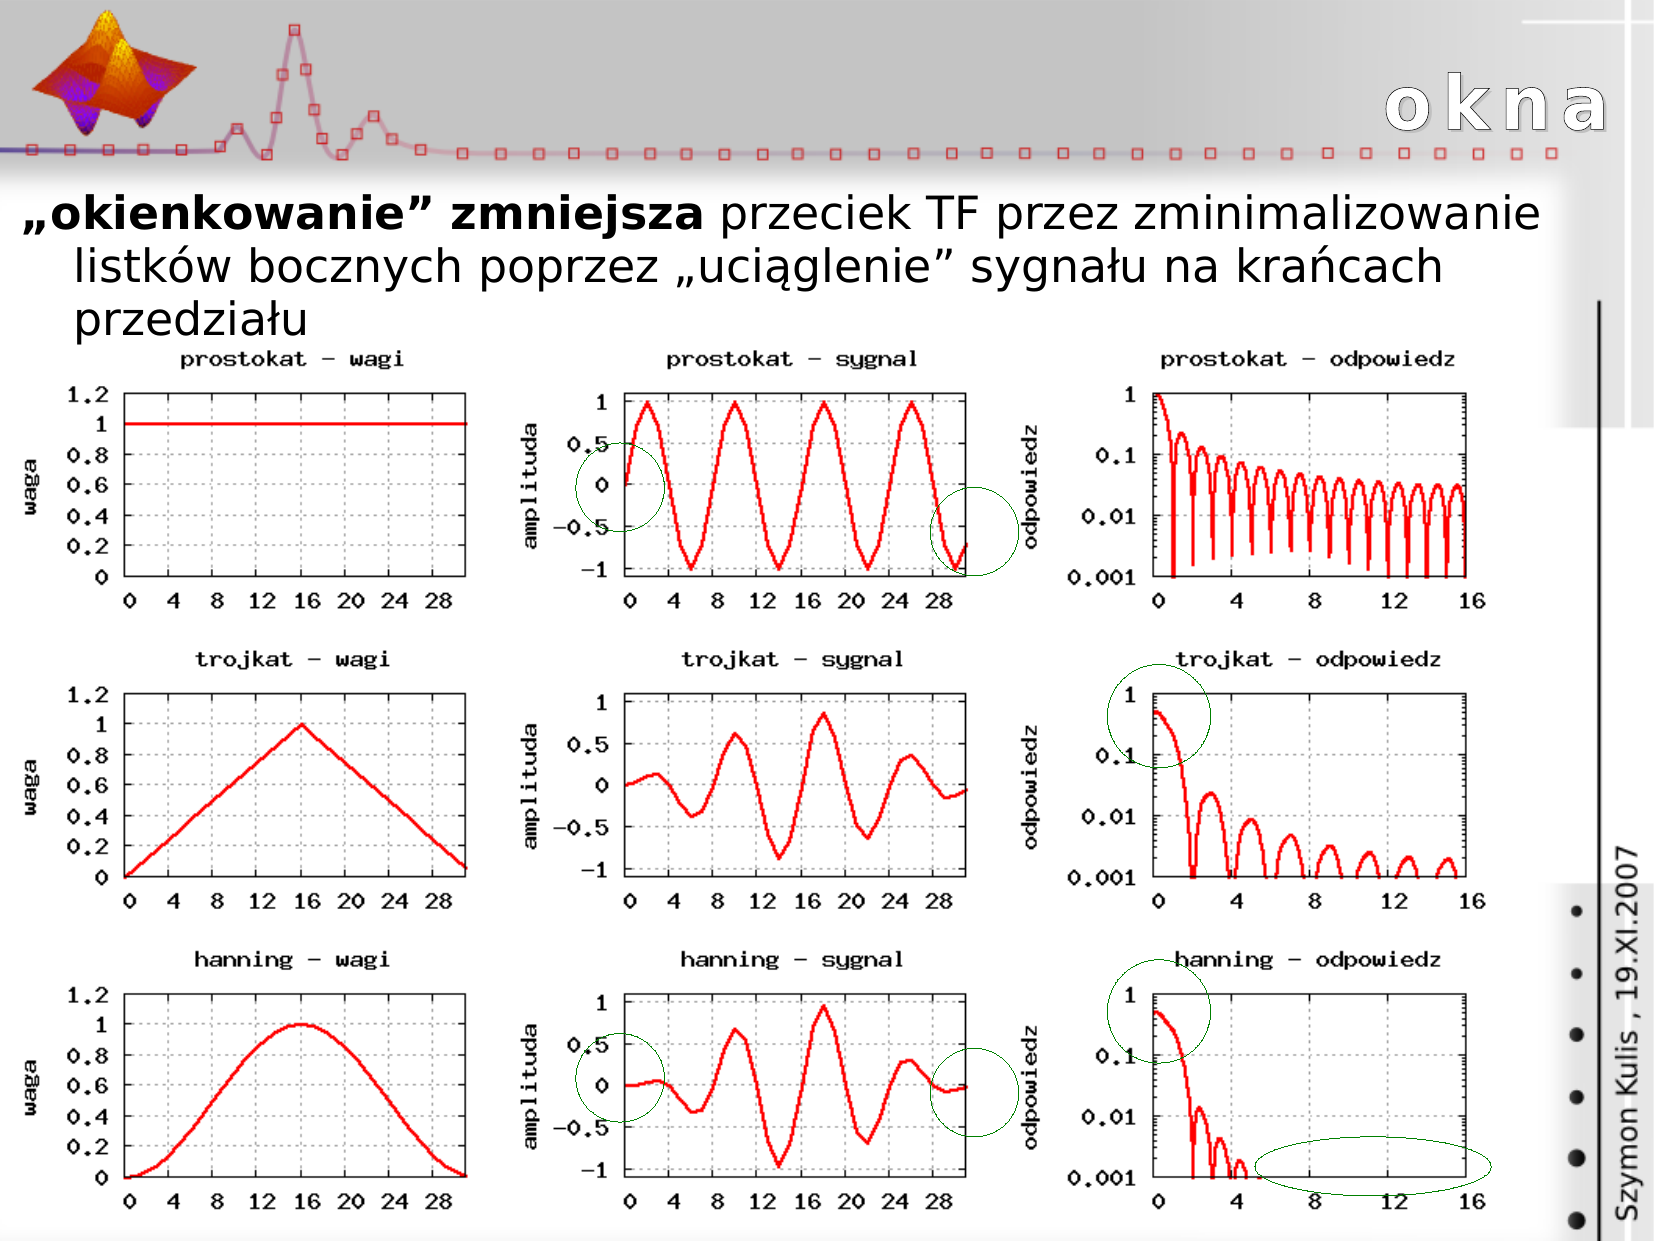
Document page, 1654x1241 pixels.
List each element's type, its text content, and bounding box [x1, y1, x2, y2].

title okna [14, 36, 1610, 171]
list „okienkowanie” zmniejsza przeciek TF przez zminimalizowanie listków bocznych poprzez „uciąglenie” sygnału na krańcach przedziału [3, 186, 1565, 468]
picture [0, 0, 1654, 1241]
